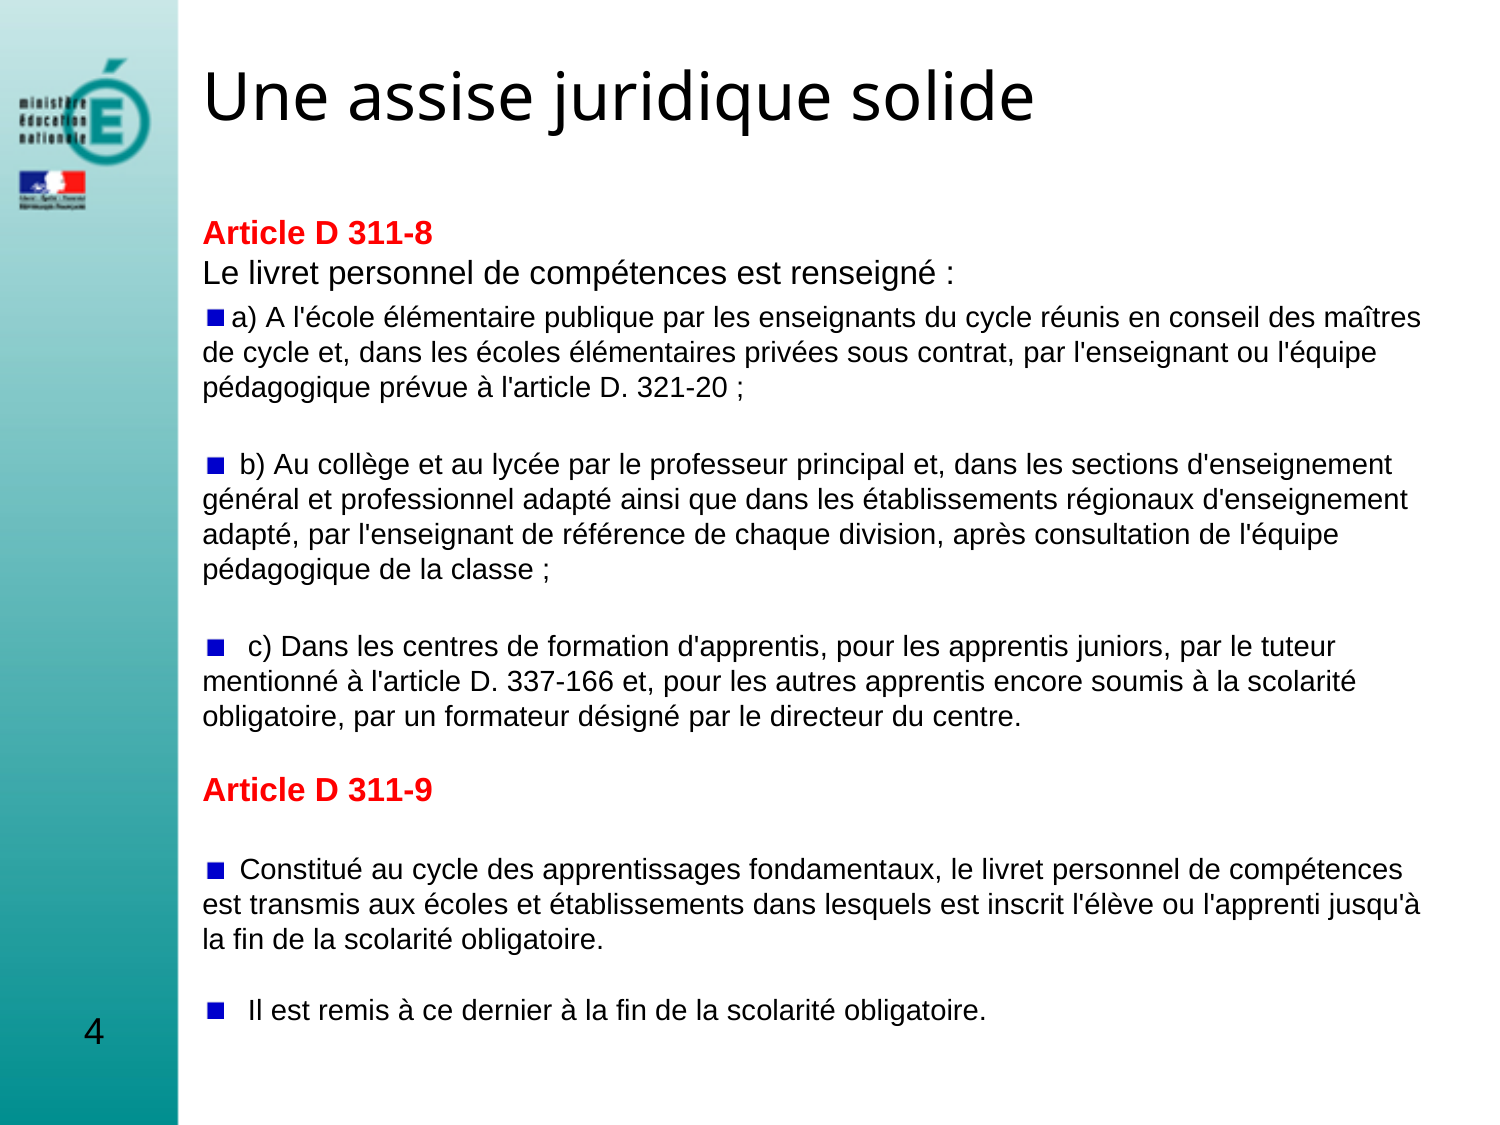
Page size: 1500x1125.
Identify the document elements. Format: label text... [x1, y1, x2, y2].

picture [0, 0, 179, 1125]
text_box <numéro> [41, 999, 148, 1060]
picture [202, 857, 224, 879]
picture [202, 634, 224, 656]
text_box Une assise juridique solide [187, 35, 1472, 153]
text_box Article D 311-8 Le livret personnel de compétences est renseigné : a) A l'école élémentaire publique par les enseignants du cycle réunis en conseil des maîtres de cycle et, dans les écoles élémentaires privées sous contrat, par l'enseignant ou l'équipe pédagogique prévue à l'article D. 321-20 ; b) Au collège et au lycée par le professeur principal et, dans les sections d'enseignement général et professionnel adapté ainsi que dans les établissements régionaux d'enseignement adapté, par l'enseignant de référence de chaque division, après consultation de l'équipe pédagogique de la classe ; c) Dans les centres de formation d'apprentis, pour les apprentis juniors, par le tuteur mentionné à l'article D. 337-166 et, pour les autres apprentis encore soumis à la scolarité obligatoire, par un formateur désigné par le directeur du centre. Article D 311-9 Constitué au cycle des apprentissages fondamentaux, le livret personnel de compétences est transmis aux écoles et établissements dans lesquels est inscrit l'élève ou l'apprenti jusqu'à la fin de la scolarité obligatoire. Il est remis à ce dernier à la fin de la scolarité obligatoire. [187, 210, 1454, 1022]
picture [202, 304, 224, 326]
picture [202, 997, 224, 1019]
picture [202, 452, 224, 474]
